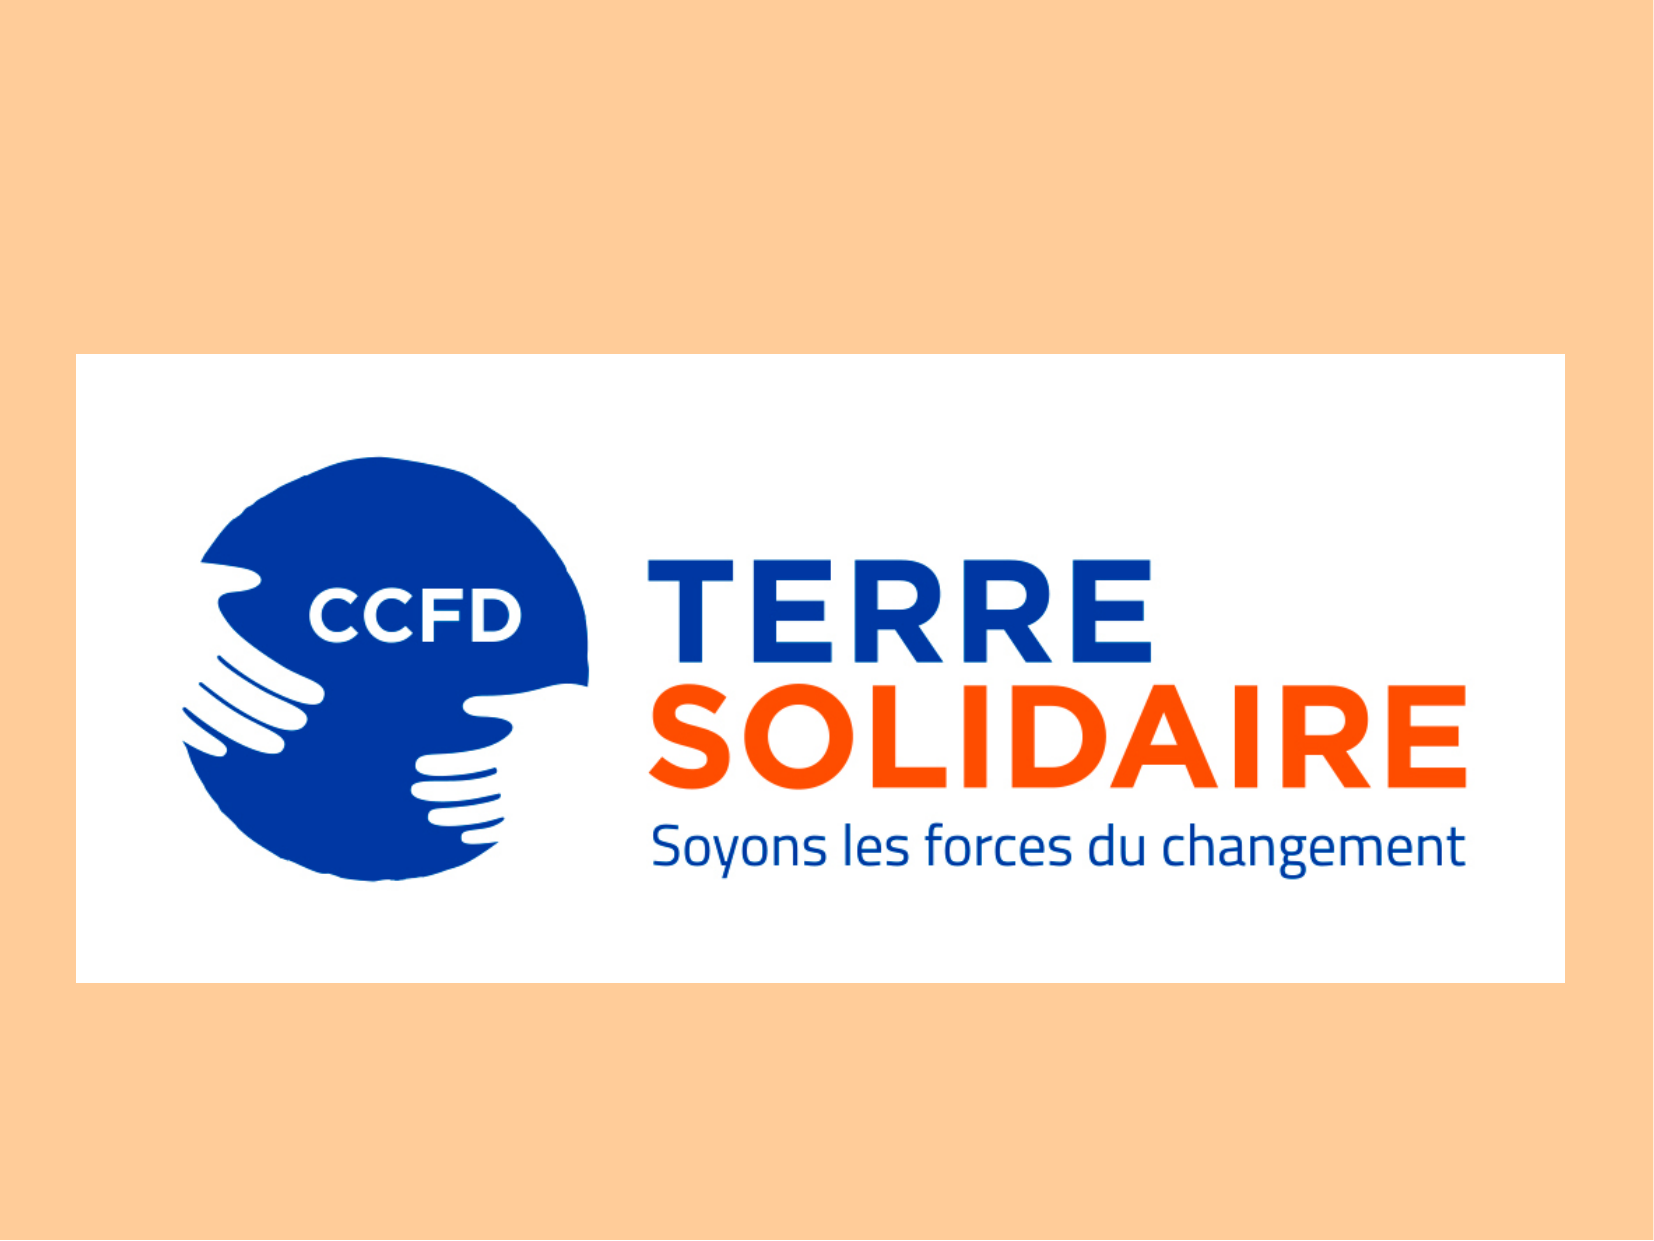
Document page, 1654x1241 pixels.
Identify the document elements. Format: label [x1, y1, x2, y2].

picture [76, 354, 1565, 984]
